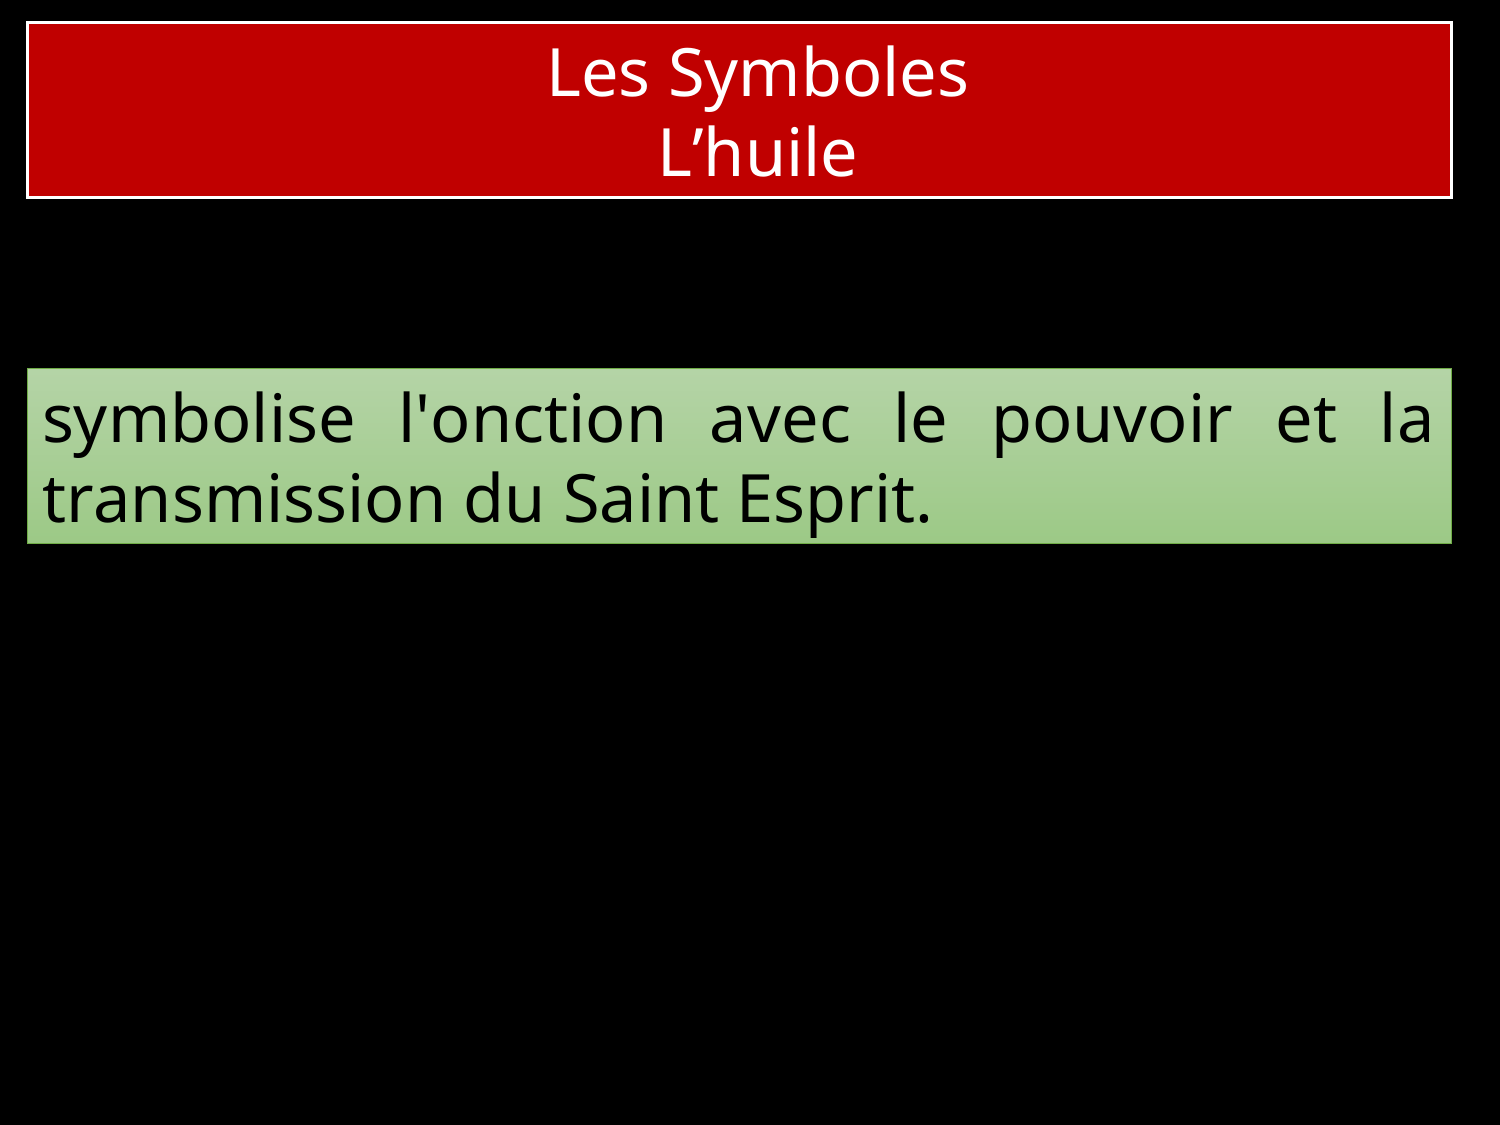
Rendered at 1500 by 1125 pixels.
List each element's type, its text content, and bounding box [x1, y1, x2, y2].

text_box symbolise l'onction avec le pouvoir et la transmission du Saint Esprit. [27, 368, 1452, 544]
text_box Les Symboles L’huile [27, 22, 1452, 198]
